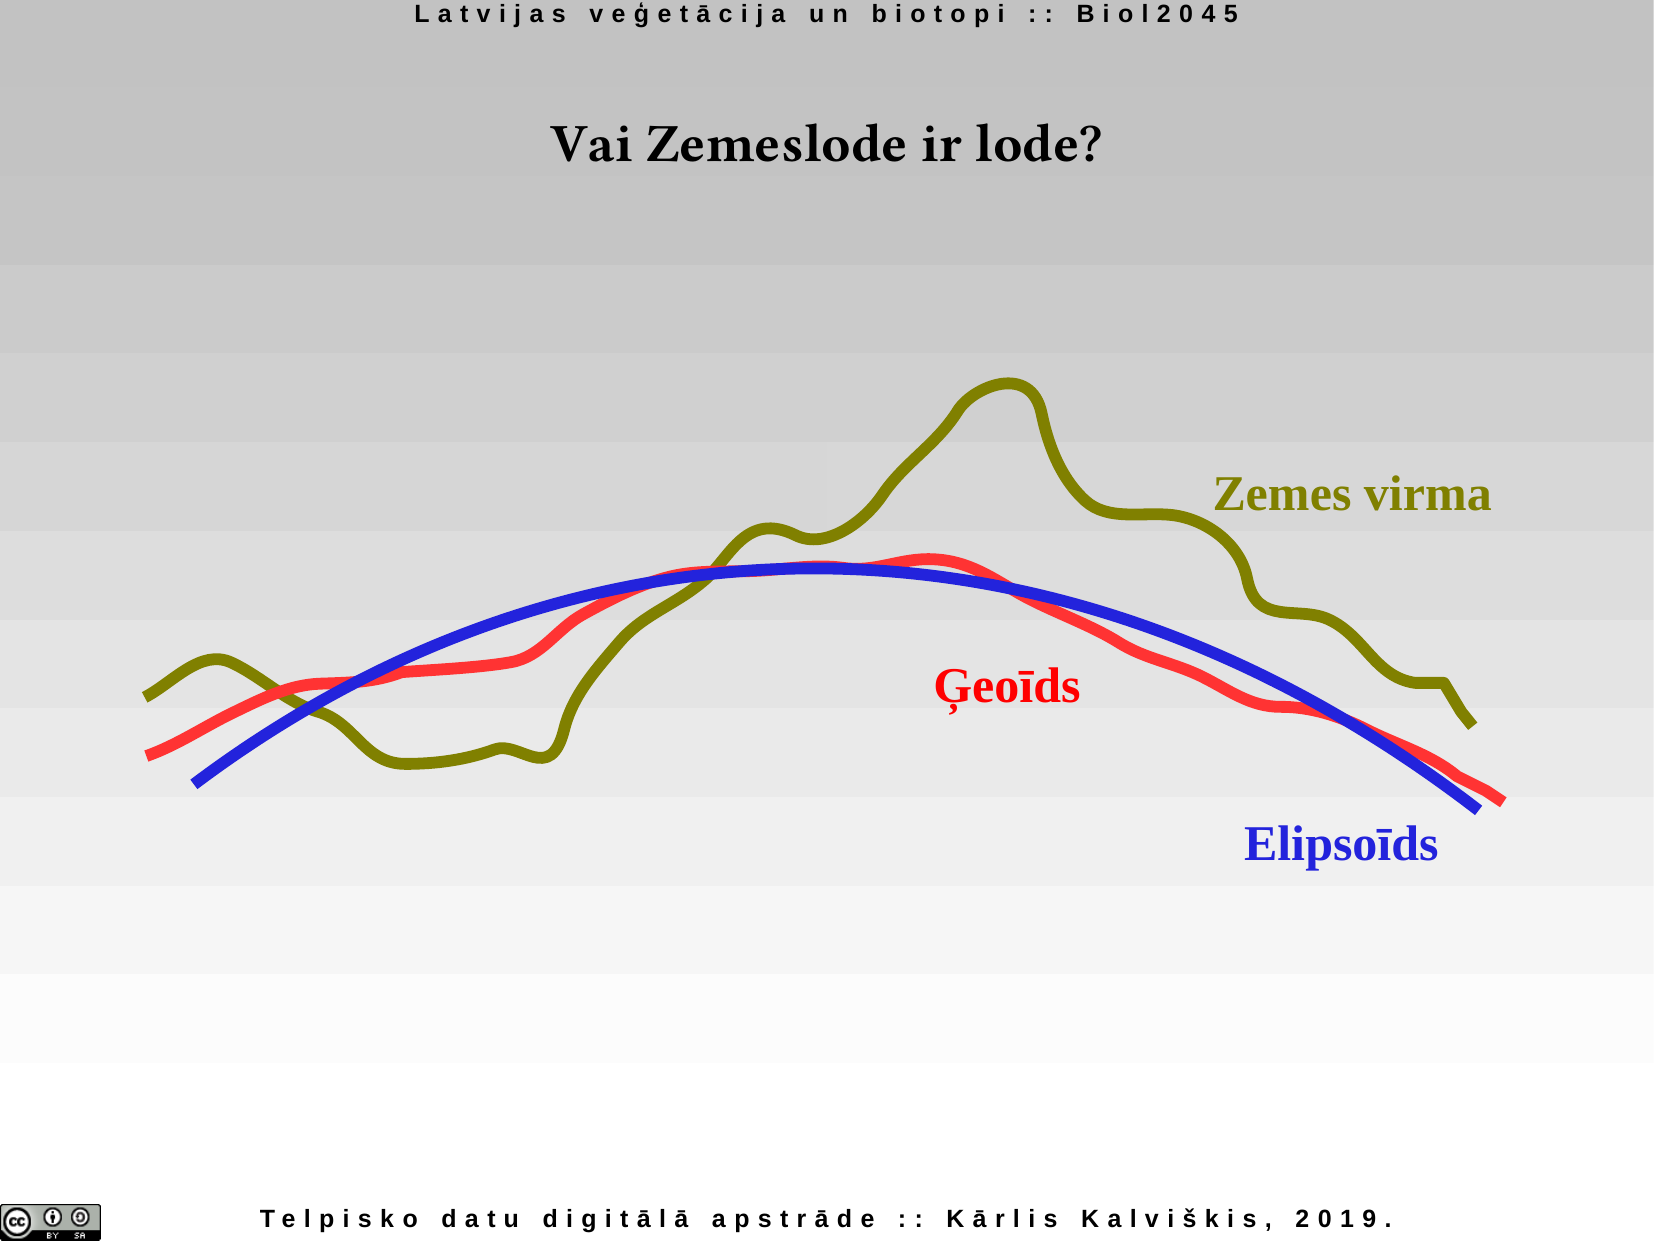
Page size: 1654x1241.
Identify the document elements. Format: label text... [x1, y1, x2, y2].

picture [0, 287, 1654, 1241]
text_box Ģeoīds [933, 657, 1082, 713]
text_box Zemes virma [1212, 465, 1493, 522]
title Vai Zemeslode ir lode? [0, 1, 1654, 287]
text_box Elipsoīds [1244, 815, 1440, 872]
